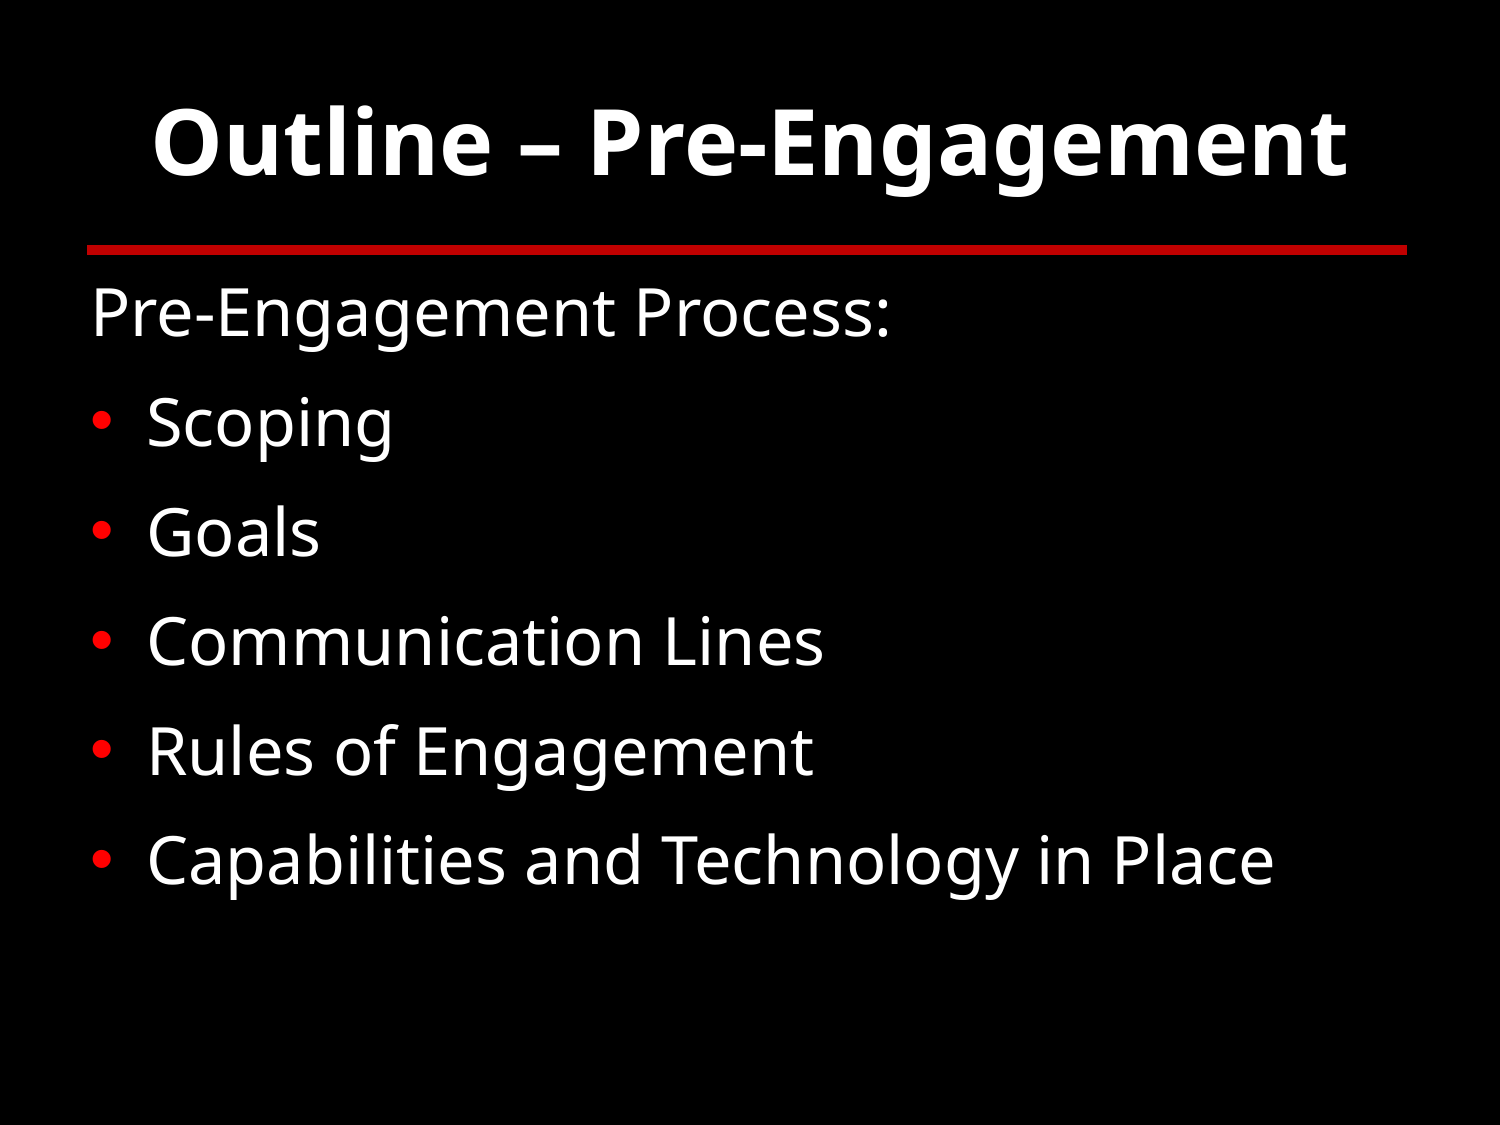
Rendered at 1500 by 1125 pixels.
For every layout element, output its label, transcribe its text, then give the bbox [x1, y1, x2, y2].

title Outline – Pre-Engagement [75, 45, 1425, 233]
list Pre-Engagement Process: Scoping Goals Communication Lines Rules of Engagement Capabilities and Technology in Place [75, 262, 1425, 1005]
